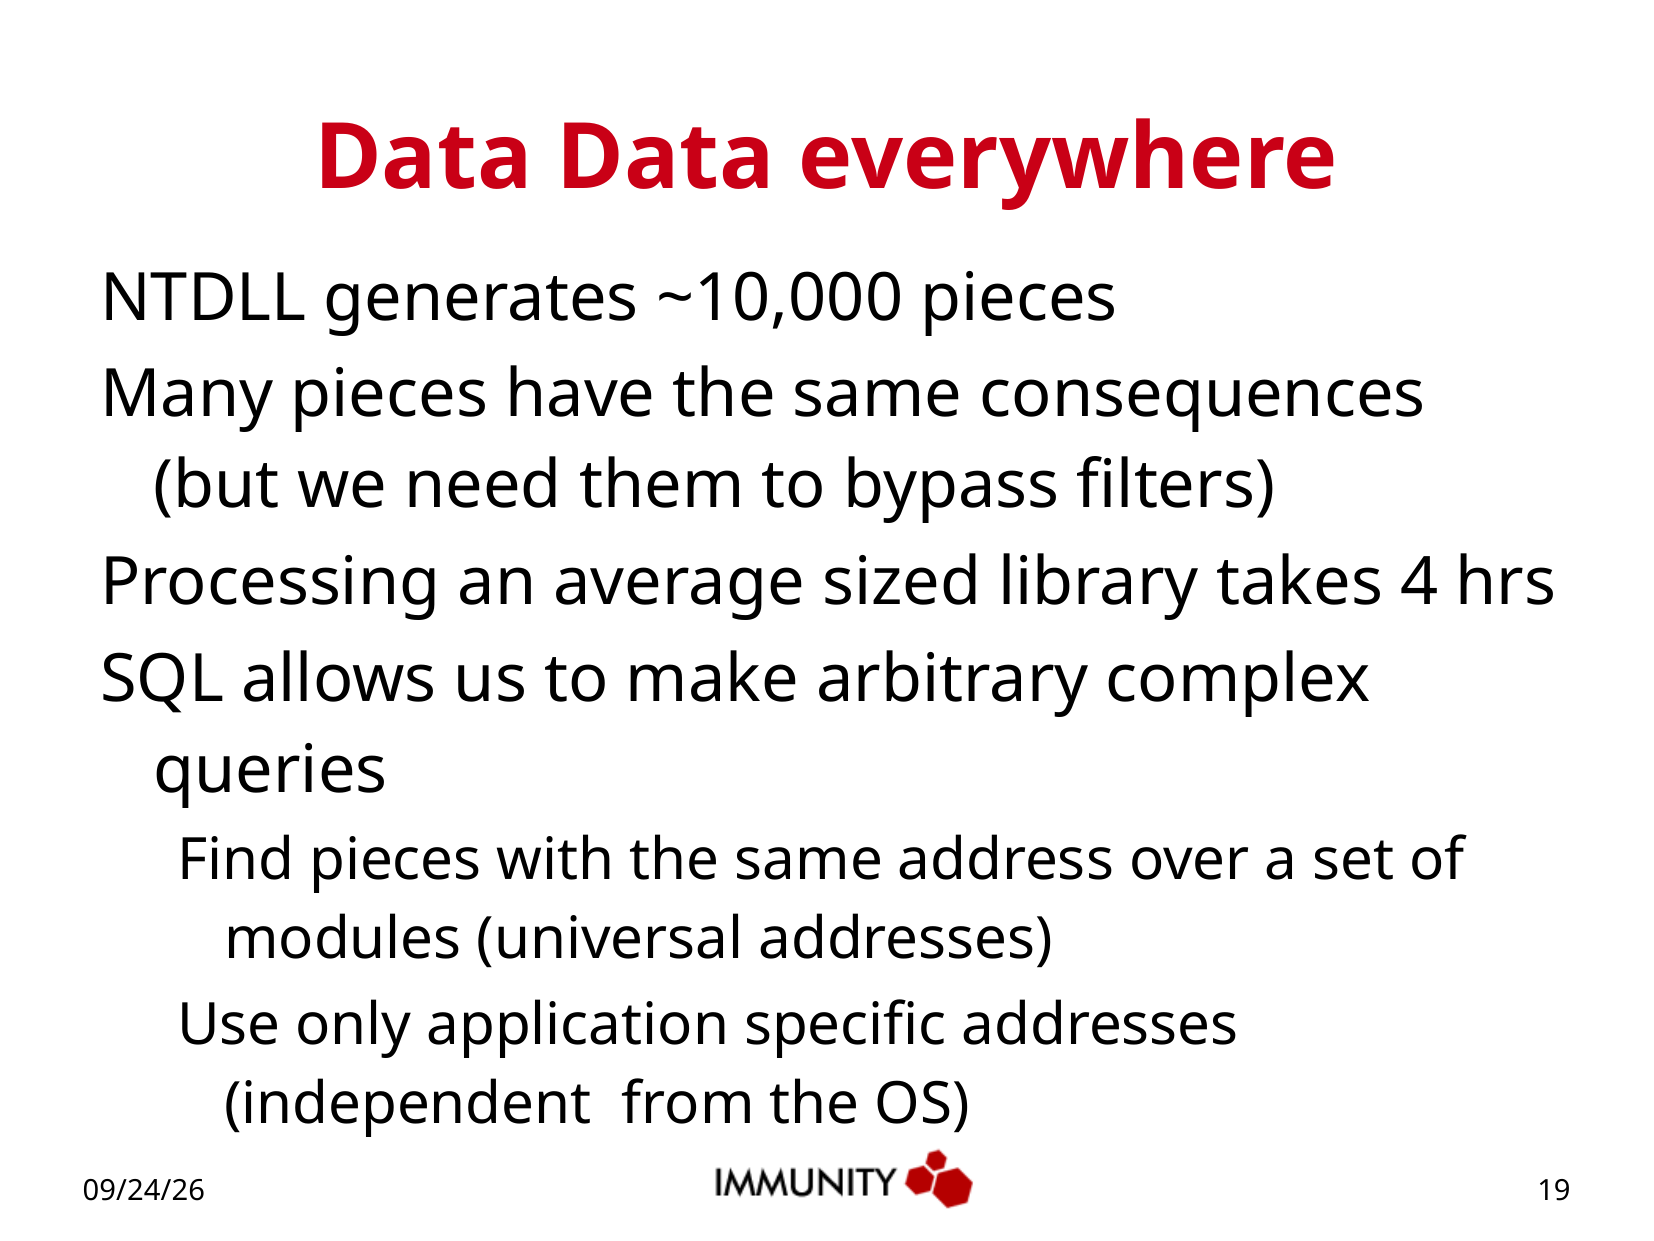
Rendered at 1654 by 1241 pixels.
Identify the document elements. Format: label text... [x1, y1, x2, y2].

list NTDLL generates ~10,000 pieces Many pieces have the same consequences (but we need them to bypass filters) Processing an average sized library takes 4 hrs SQL allows us to make arbitrary complex queries Find pieces with the same address over a set of modules (universal addresses) Use only application specific addresses (independent from the OS) [82, 248, 1571, 1053]
picture [694, 1130, 984, 1235]
title Data Data everywhere [82, 49, 1571, 248]
